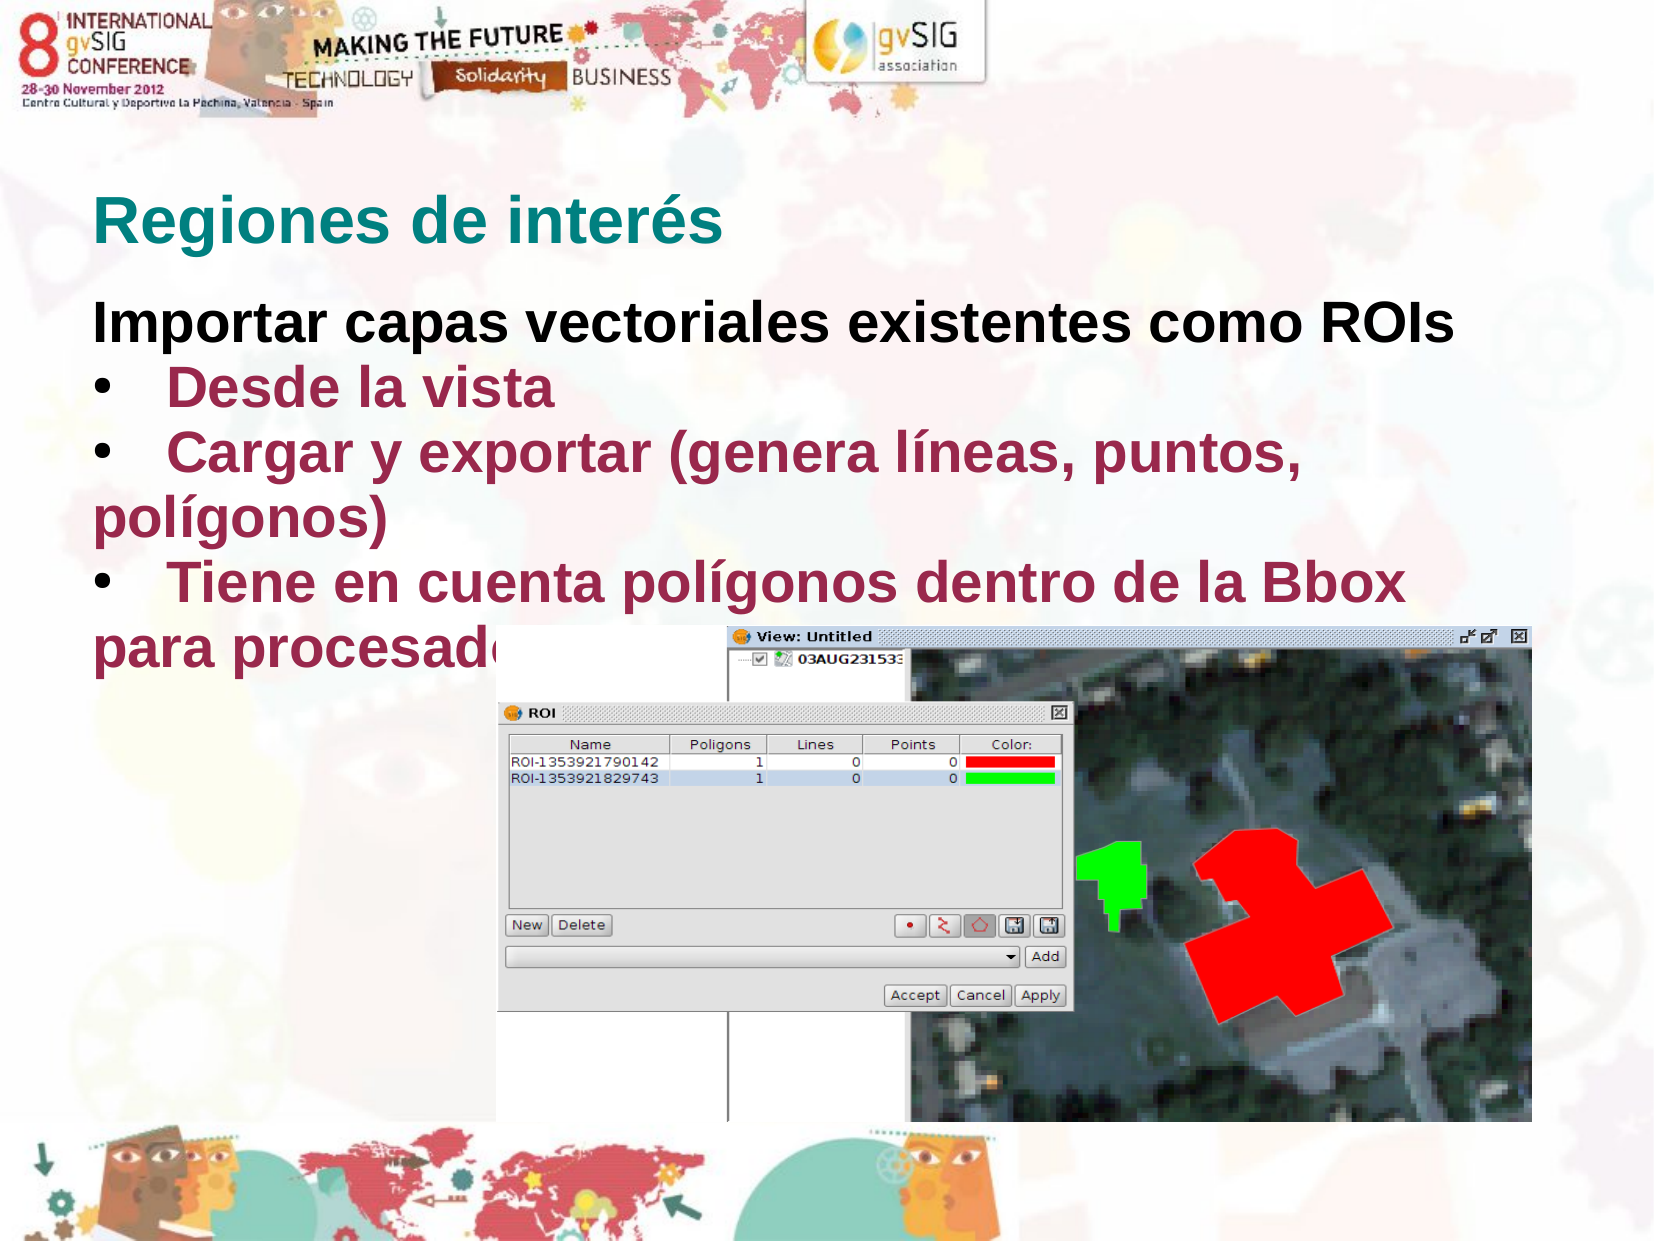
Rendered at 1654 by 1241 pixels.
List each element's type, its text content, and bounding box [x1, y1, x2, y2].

subtitle Regiones de interés Importar capas vectoriales existentes como ROIs Desde la vista Cargar y exportar (genera líneas, puntos, polígonos) Tiene en cuenta polígonos dentro de la Bbox para procesado [92, 169, 1548, 856]
picture [0, 0, 1654, 1241]
